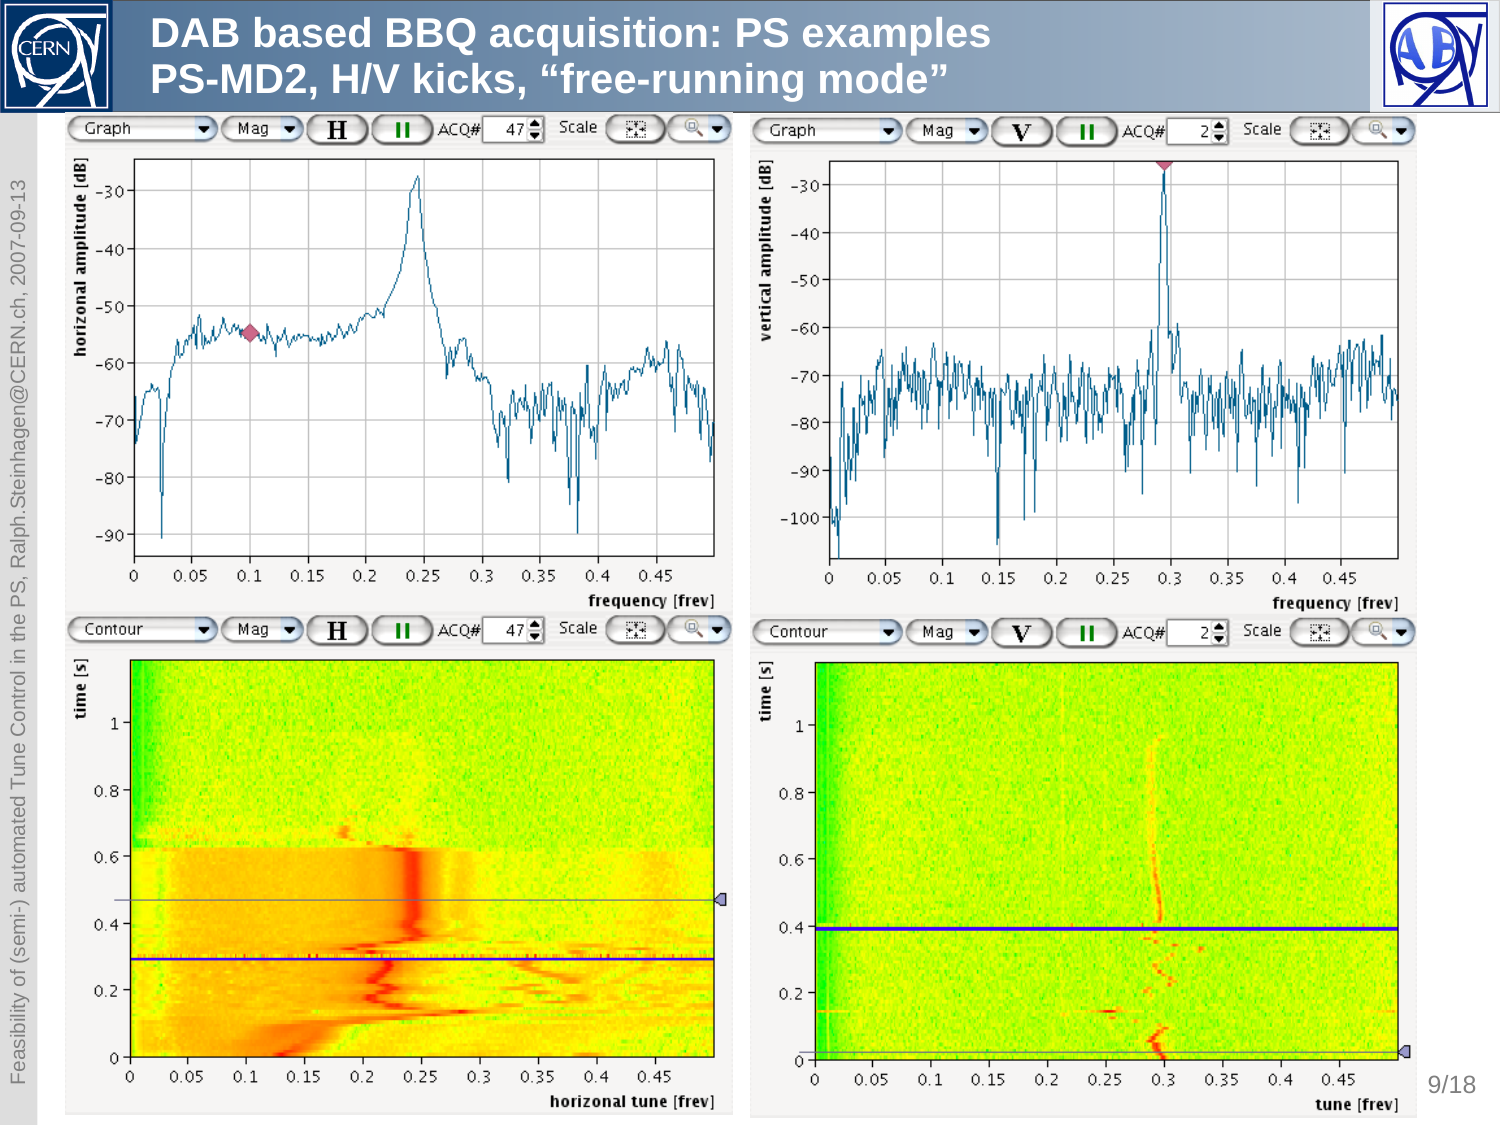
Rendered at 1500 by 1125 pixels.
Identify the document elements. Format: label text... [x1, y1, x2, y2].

picture [0, 0, 733, 1115]
title DAB based BBQ acquisition: PS examples PS-MD2, H/V kicks, “free-running mode” [150, 7, 1201, 106]
picture [750, 114, 1417, 1118]
picture [1382, 1, 1489, 108]
